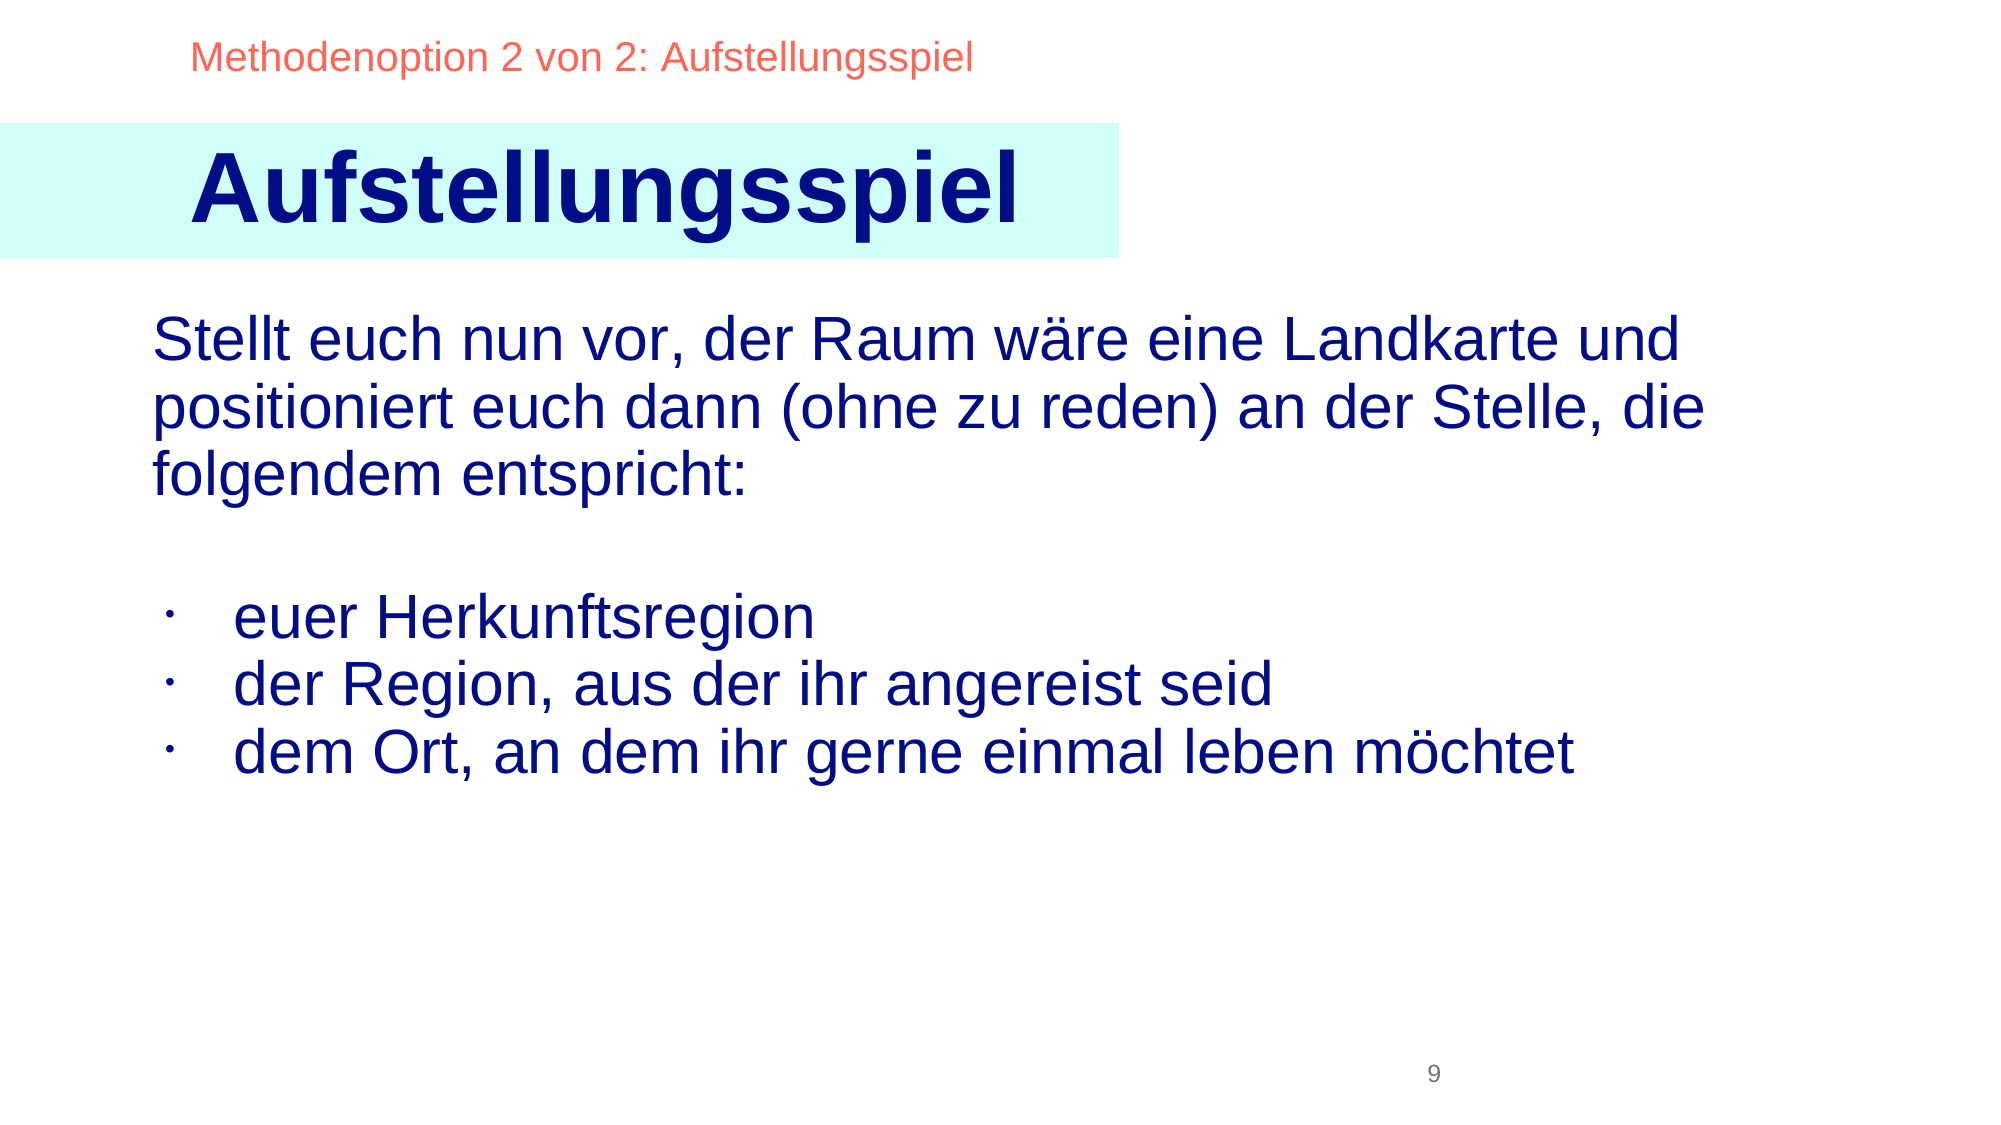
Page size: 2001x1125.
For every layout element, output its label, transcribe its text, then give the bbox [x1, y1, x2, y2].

list Methodenoption 2 von 2: Aufstellungsspiel [137, 27, 1119, 107]
list Aufstellungsspiel [137, 129, 1093, 258]
list Stellt euch nun vor, der Raum wäre eine Landkarte und positioniert euch dann (ohne zu reden) an der Stelle, die folgendem entspricht: euer Herkunftsregion der Region, aus der ihr angereist seid dem Ort, an dem ihr gerne einmal leben möchtet [137, 299, 1863, 1014]
